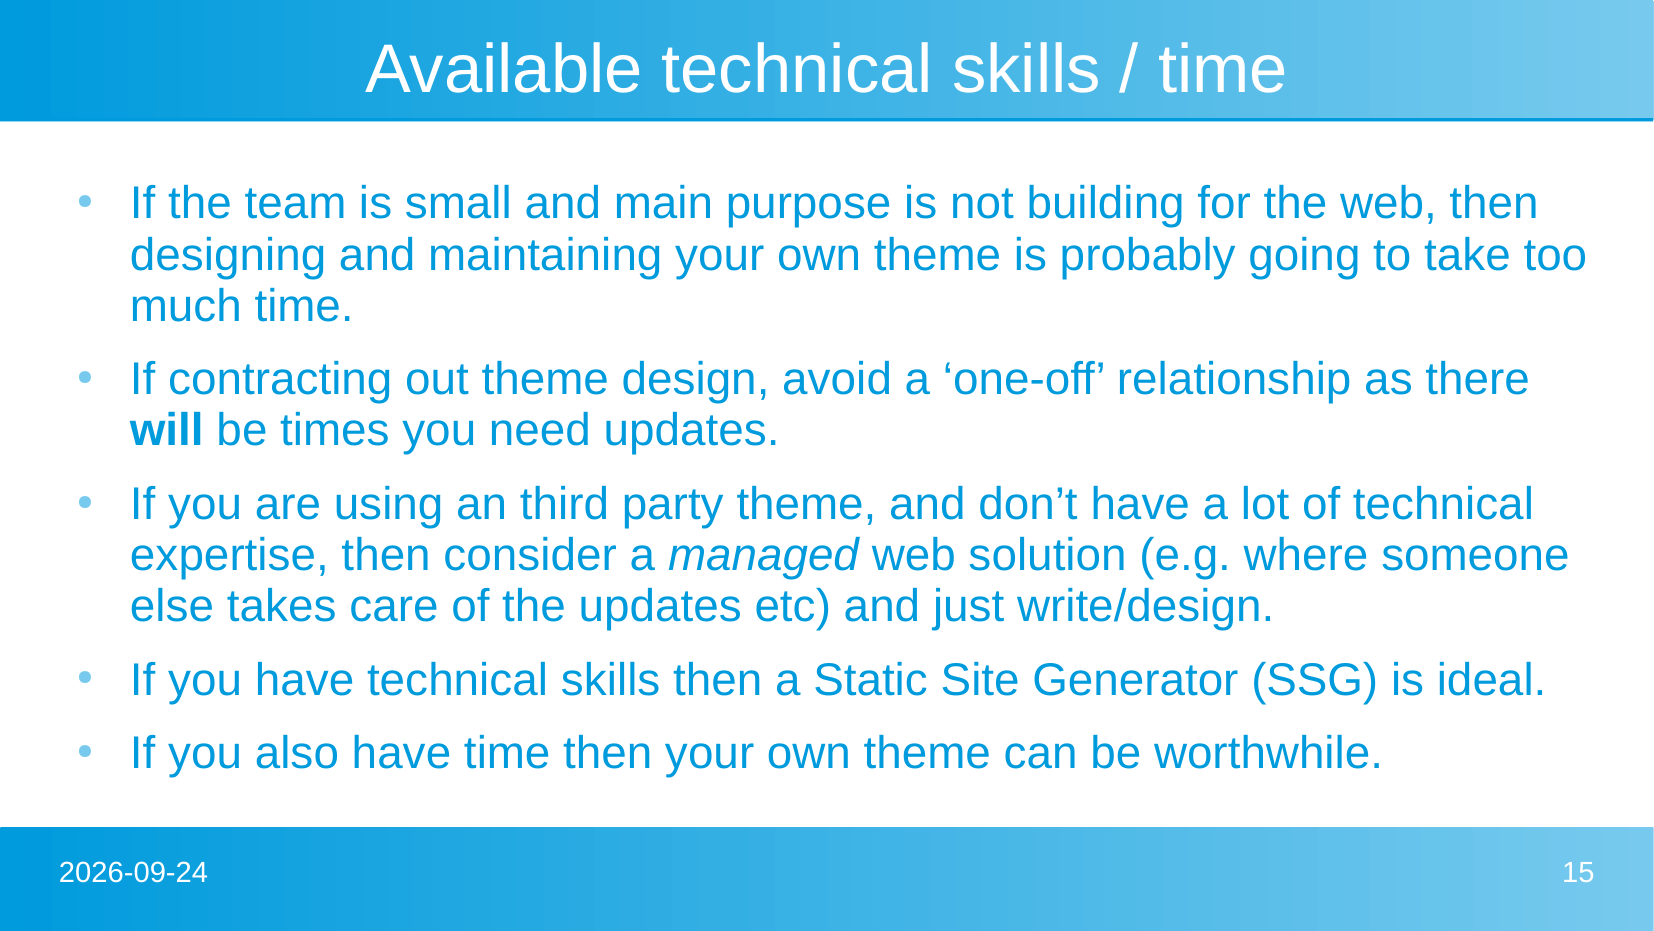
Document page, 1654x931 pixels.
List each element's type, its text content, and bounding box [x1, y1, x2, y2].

list If the team is small and main purpose is not building for the web, then designing and maintaining your own theme is probably going to take too much time. If contracting out theme design, avoid a ‘one-off’ relationship as there will be times you need updates. If you are using an third party theme, and don’t have a lot of technical expertise, then consider a managed web solution (e.g. where someone else takes care of the updates etc) and just write/design. If you have technical skills then a Static Site Generator (SSG) is ideal. If you also have time then your own theme can be worthwhile. [59, 177, 1595, 768]
title Available technical skills / time [59, 29, 1595, 108]
